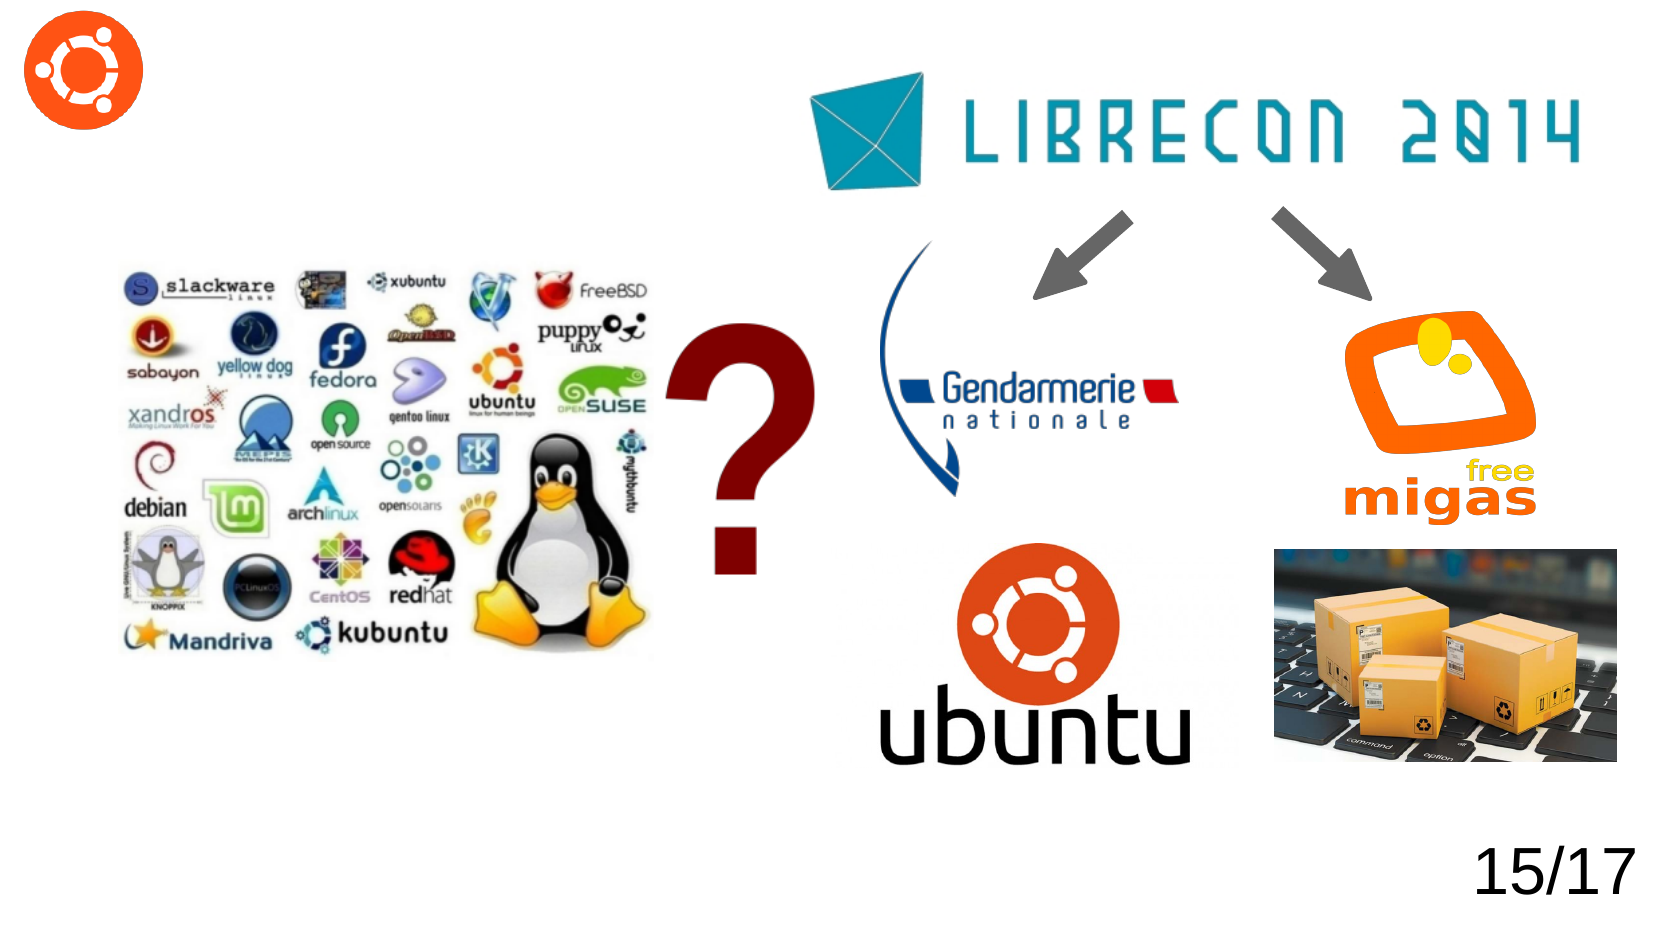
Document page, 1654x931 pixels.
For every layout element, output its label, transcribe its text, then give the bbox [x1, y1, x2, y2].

picture [1345, 311, 1536, 525]
picture [118, 259, 1239, 768]
picture [799, 58, 1595, 201]
picture [880, 240, 1179, 497]
text_box <número>/17 [1429, 826, 1654, 917]
picture [1274, 549, 1617, 762]
picture [14, 8, 154, 130]
